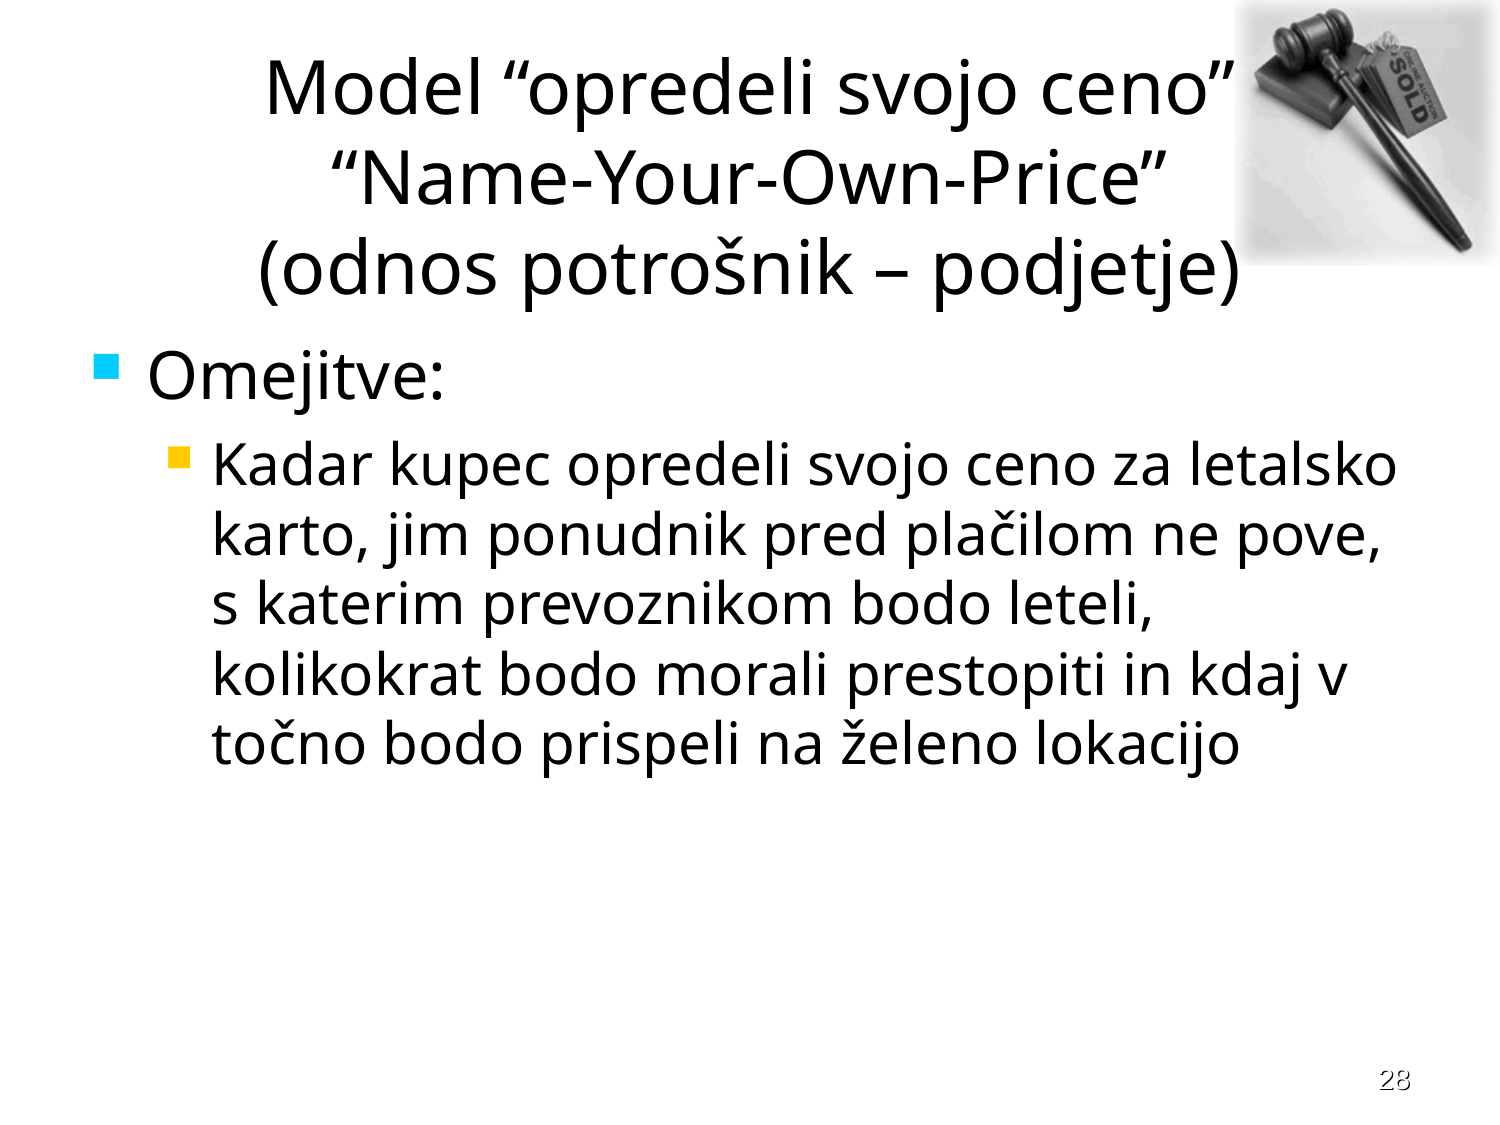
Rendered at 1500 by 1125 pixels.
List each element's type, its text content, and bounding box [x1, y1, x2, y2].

title Model “opredeli svojo ceno” “Name-Your-Own-Price” (odnos potrošnik – podjetje) [75, 32, 1426, 318]
list Omejitve: Kadar kupec opredeli svojo ceno za letalsko karto, jim ponudnik pred plačilom ne pove, s katerim prevoznikom bodo leteli, kolikokrat bodo morali prestopiti in kdaj v točno bodo prispeli na želeno lokacijo [75, 324, 1426, 1001]
text_box <number> [1074, 1024, 1426, 1103]
picture [1234, 0, 1500, 266]
